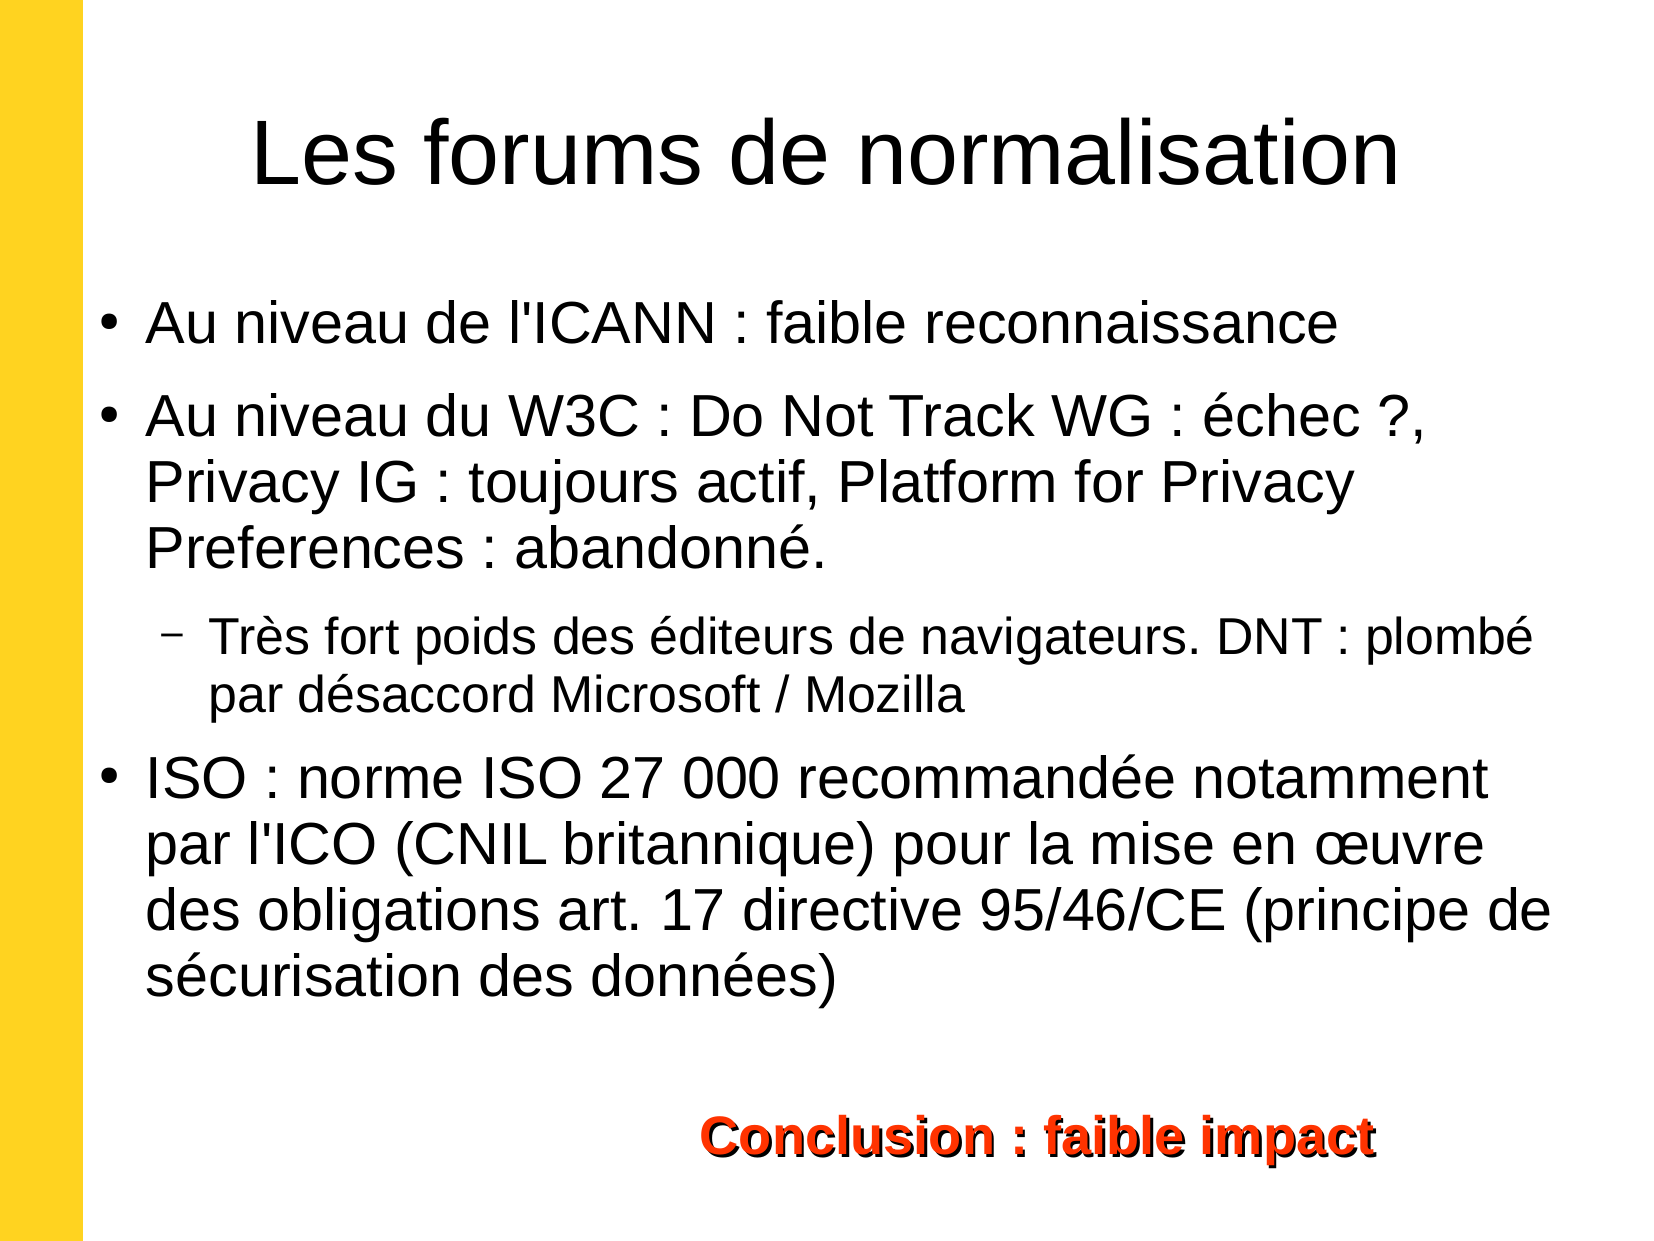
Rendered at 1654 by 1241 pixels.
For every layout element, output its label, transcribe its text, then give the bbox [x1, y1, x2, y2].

text_box Conclusion : faible impact [685, 1098, 1619, 1174]
text_box [0, 0, 83, 1241]
list Au niveau de l'ICANN : faible reconnaissance Au niveau du W3C : Do Not Track WG : échec ?, Privacy IG : toujours actif, Platform for Privacy Preferences : abandonné. Très fort poids des éditeurs de navigateurs. DNT : plombé par désaccord Microsoft / Mozilla ISO : norme ISO 27 000 recommandée notamment par l'ICO (CNIL britannique) pour la mise en œuvre des obligations art. 17 directive 95/46/CE (principe de sécurisation des données) [83, 290, 1571, 1010]
title Les forums de normalisation [83, 49, 1571, 257]
